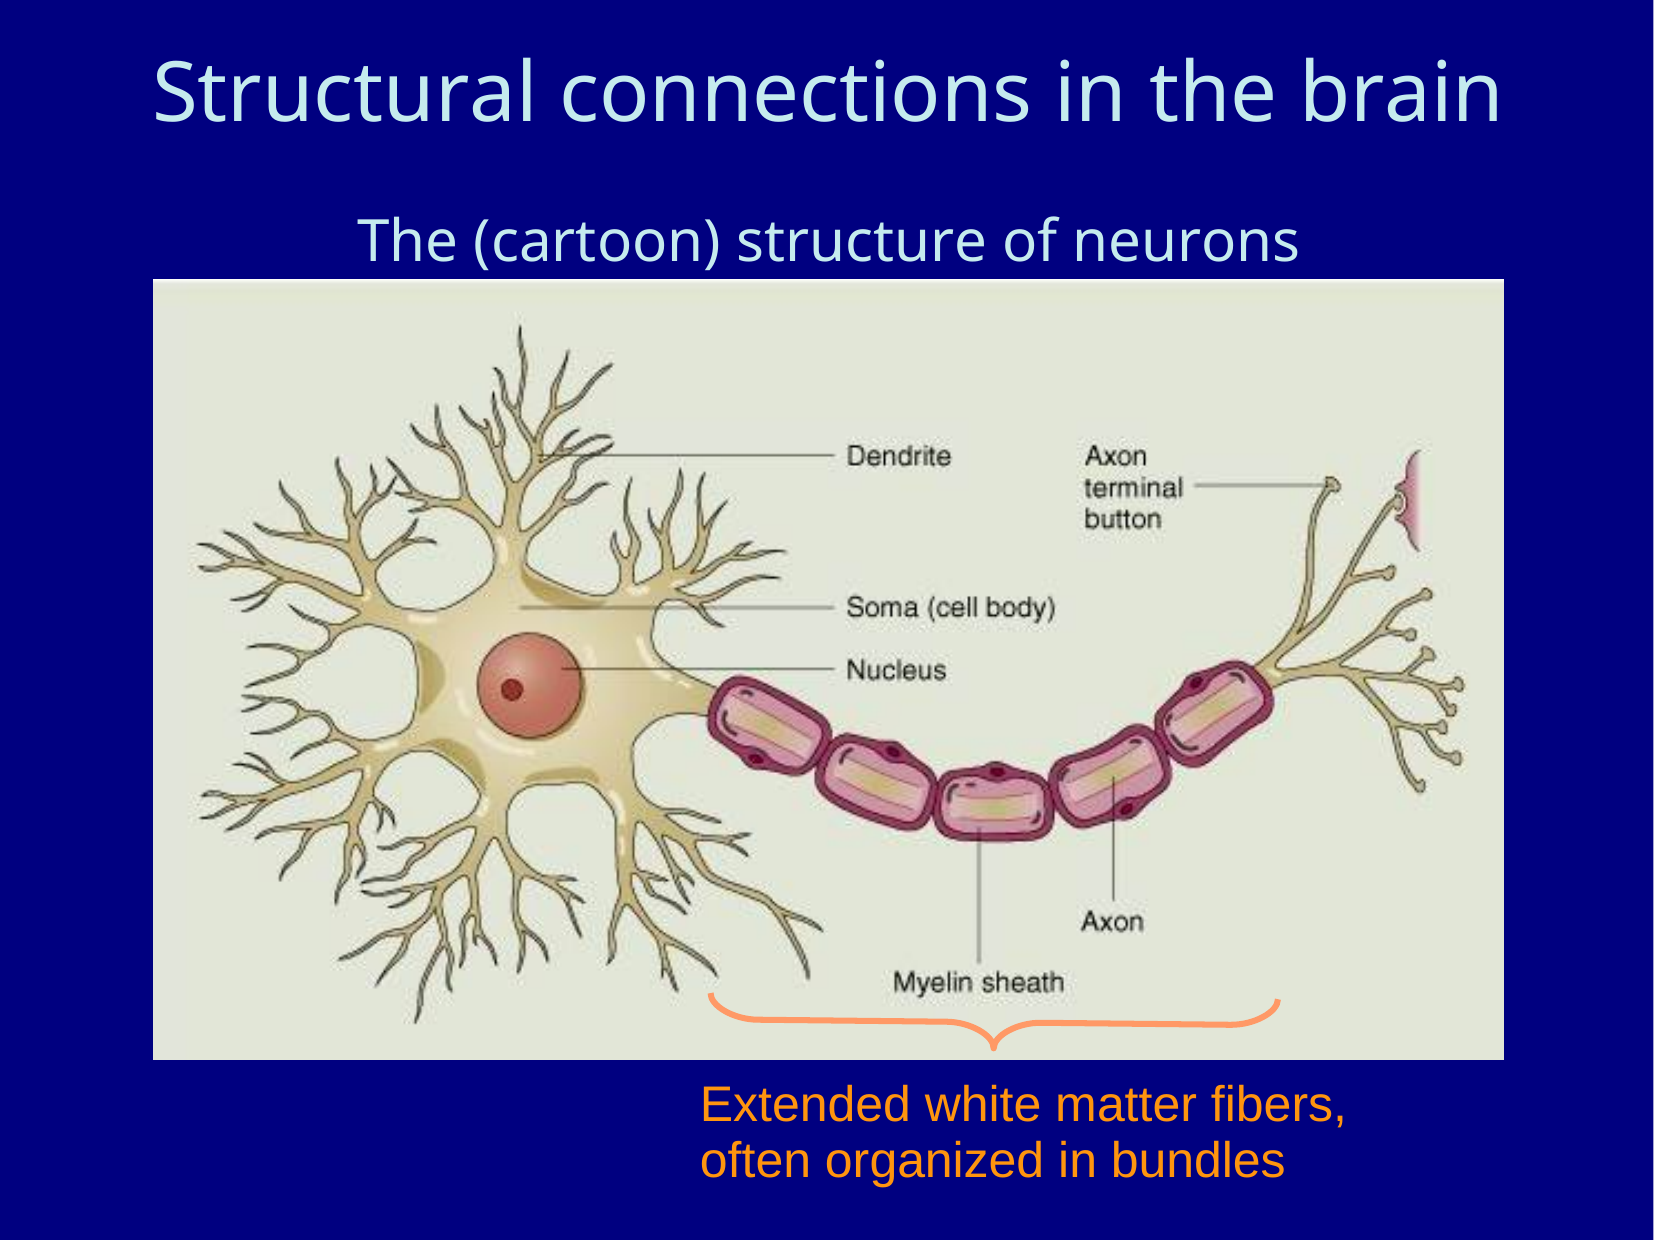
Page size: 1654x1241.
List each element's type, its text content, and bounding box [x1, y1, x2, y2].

picture [153, 279, 1504, 1060]
title The (cartoon) structure of neurons [11, 195, 1647, 269]
text_box Extended white matter fibers, often organized in bundles [685, 1068, 1377, 1200]
title Structural connections in the brain [11, 12, 1647, 163]
